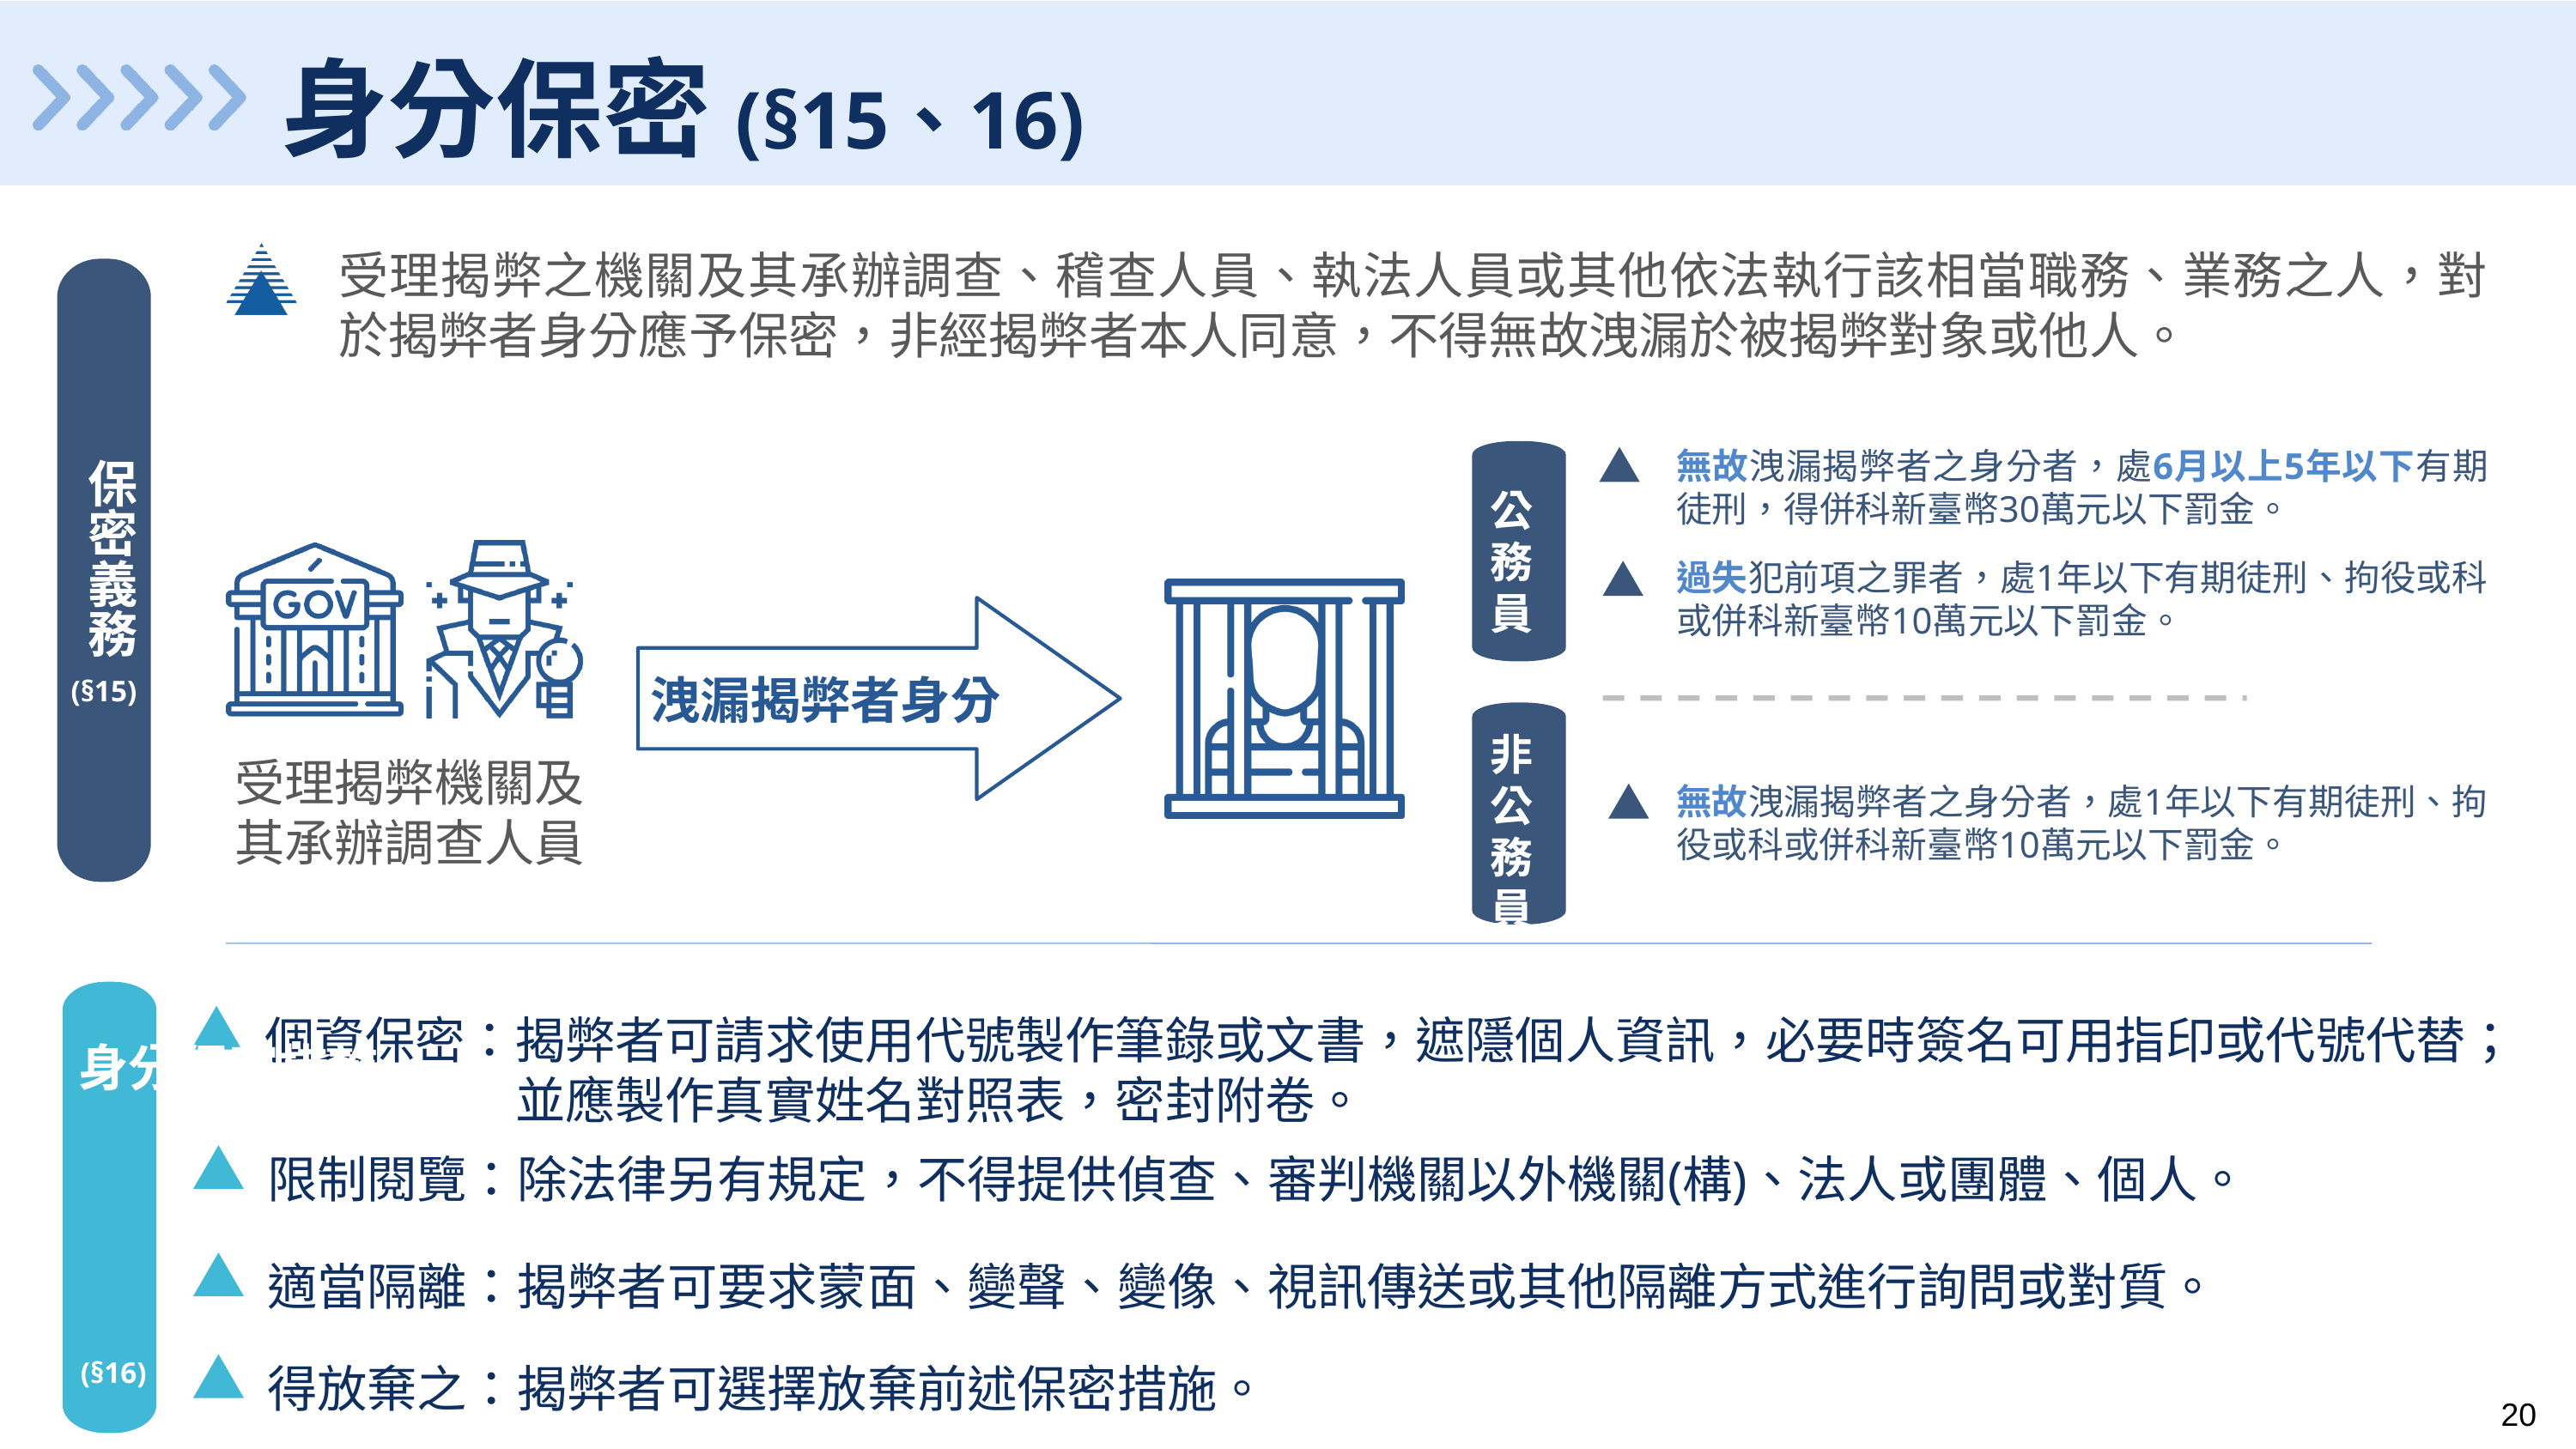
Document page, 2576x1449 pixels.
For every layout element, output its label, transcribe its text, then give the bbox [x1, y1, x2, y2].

text_box [192, 1252, 244, 1297]
text_box 公務員 [1478, 477, 1556, 621]
text_box 身分保密 (§15、16) [281, 33, 1395, 171]
text_box [153, 1050, 157, 1062]
text_box [1472, 702, 1566, 925]
text_box 身分保密措施 [65, 1029, 153, 1347]
text_box 無故洩漏揭弊者之身分者，處1年以下有期徒刑、拘役或科或併科新臺幣10萬元以下罰金。 [1663, 773, 2501, 872]
text_box [57, 258, 151, 882]
text_box 得放棄之：揭弊者可選擇放棄前述保密措施。 [254, 1350, 2524, 1424]
text_box [153, 1068, 157, 1084]
picture [1164, 579, 1405, 819]
text_box 過失犯前項之罪者，處1年以下有期徒刑、拘役或科或併科新臺幣10萬元以下罰金。 [1663, 549, 2501, 647]
text_box 限制閱覽：除法律另有規定，不得提供偵查、審判機關以外機關(構)、法人或團體、個人。 [254, 1142, 2524, 1215]
text_box 保密義務 [60, 446, 148, 662]
text_box [1602, 561, 1643, 597]
text_box [226, 243, 297, 315]
text_box 洩漏揭弊者身分 [637, 597, 1121, 800]
text_box [62, 981, 157, 1434]
text_box (§16) [68, 1348, 160, 1396]
text_box [1472, 440, 1566, 662]
text_box 適當隔離：揭弊者可要求蒙面、變聲、變像、視訊傳送或其他隔離方式進行詢問或對質。 [254, 1249, 2524, 1322]
text_box 受理揭弊機關及 其承辦調查人員 [234, 751, 666, 872]
text_box [1608, 783, 1649, 819]
text_box [192, 1145, 244, 1190]
picture [416, 540, 593, 718]
text_box 無故洩漏揭弊者之身分者，處6月以上5年以下有期徒刑，得併科新臺幣30萬元以下罰金。 [1663, 437, 2501, 537]
picture [226, 540, 404, 718]
text_box (§15) [58, 666, 150, 714]
text_box 個資保密：揭弊者可請求使用代號製作筆錄或文書，遮隱個人資訊，必要時簽名可用指印或代號代替；並應製作真實姓名對照表，密封附卷。 [252, 1002, 2523, 1136]
text_box [192, 1354, 244, 1398]
text_box 受理揭弊之機關及其承辦調查、稽查人員、執法人員或其他依法執行該相當職務、業務之人，對於揭弊者身分應予保密，非經揭弊者本人同意，不得無故洩漏於被揭弊對象或他人。 [325, 237, 2501, 371]
text_box [1506, 921, 1516, 925]
text_box 非公務員 [1478, 720, 1556, 907]
text_box [194, 1005, 241, 1050]
text_box [0, 1, 2576, 185]
text_box <編號> [2488, 1387, 2576, 1440]
text_box [1599, 446, 1640, 482]
